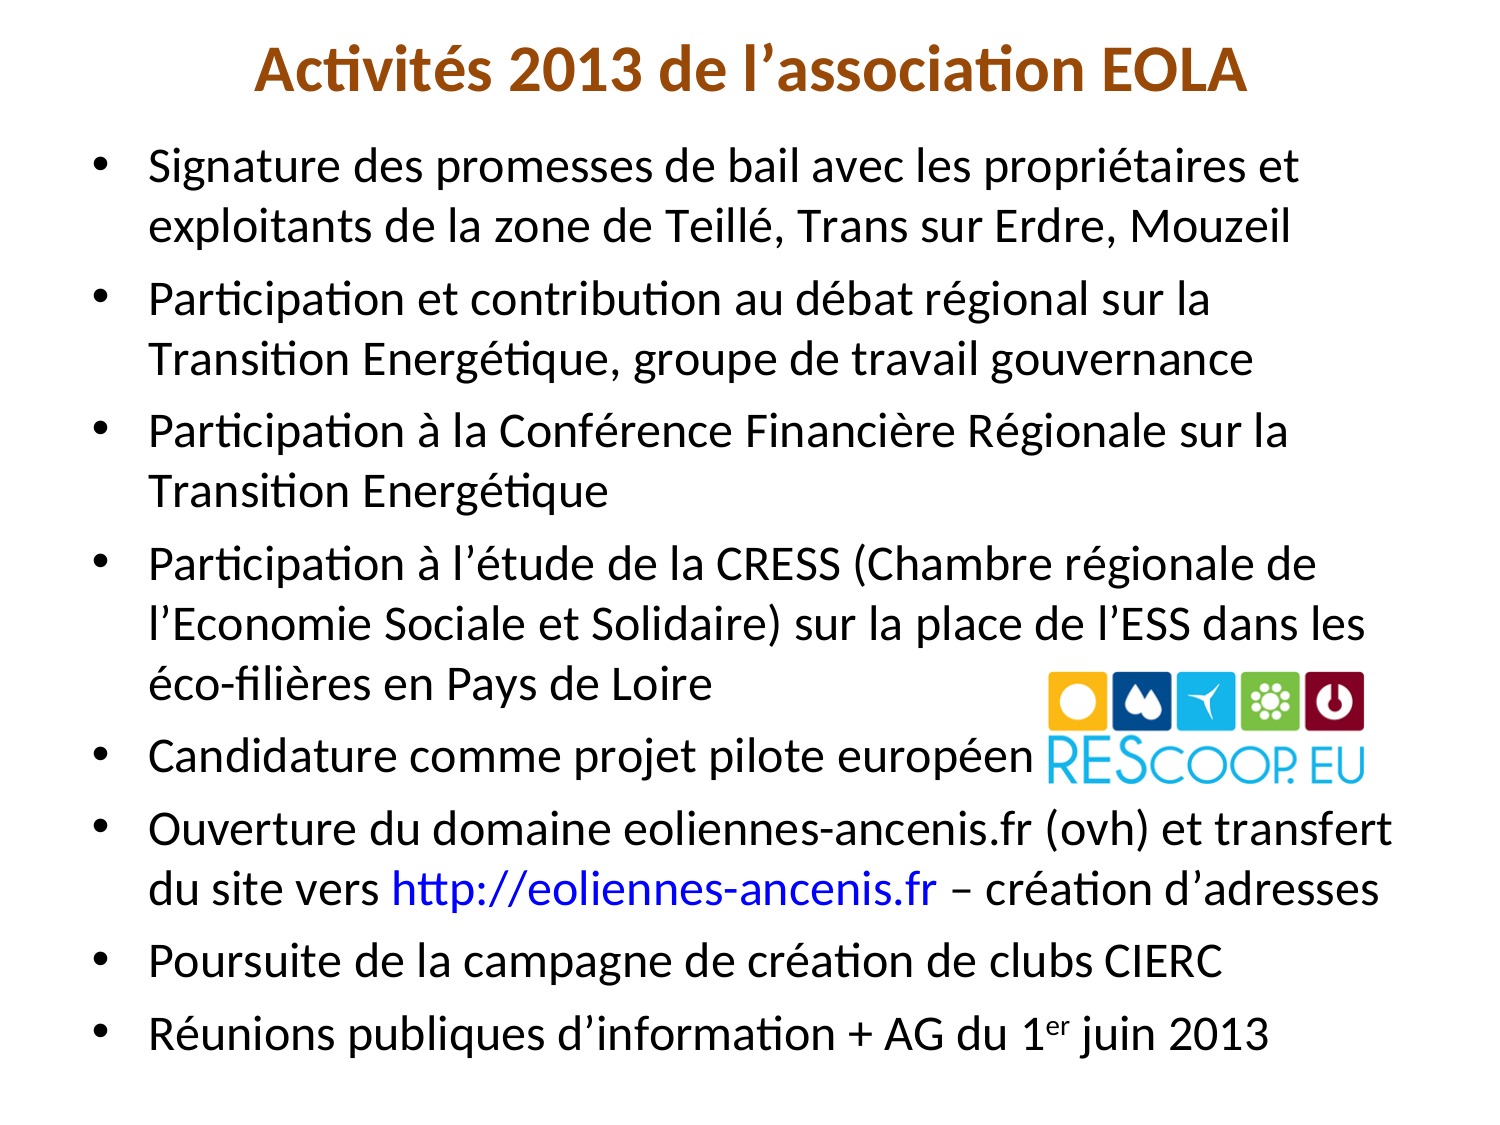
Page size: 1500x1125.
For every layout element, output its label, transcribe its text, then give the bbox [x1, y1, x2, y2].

title Activités 2013 de l’association EOLA [76, 18, 1427, 112]
list Signature des promesses de bail avec les propriétaires et exploitants de la zone de Teillé, Trans sur Erdre, Mouzeil Participation et contribution au débat régional sur la Transition Energétique, groupe de travail gouvernance Participation à la Conférence Financière Régionale sur la Transition Energétique Participation à l’étude de la CRESS (Chambre régionale de l’Economie Sociale et Solidaire) sur la place de l’ESS dans les éco-filières en Pays de Loire Candidature comme projet pilote européen Ouverture du domaine eoliennes-ancenis.fr (ovh) et transfert du site vers http://eoliennes-ancenis.fr – création d’adresses Poursuite de la campagne de création de clubs CIERC Réunions publiques d’information + AG du 1er juin 2013 [76, 125, 1427, 1059]
picture [1045, 668, 1367, 790]
